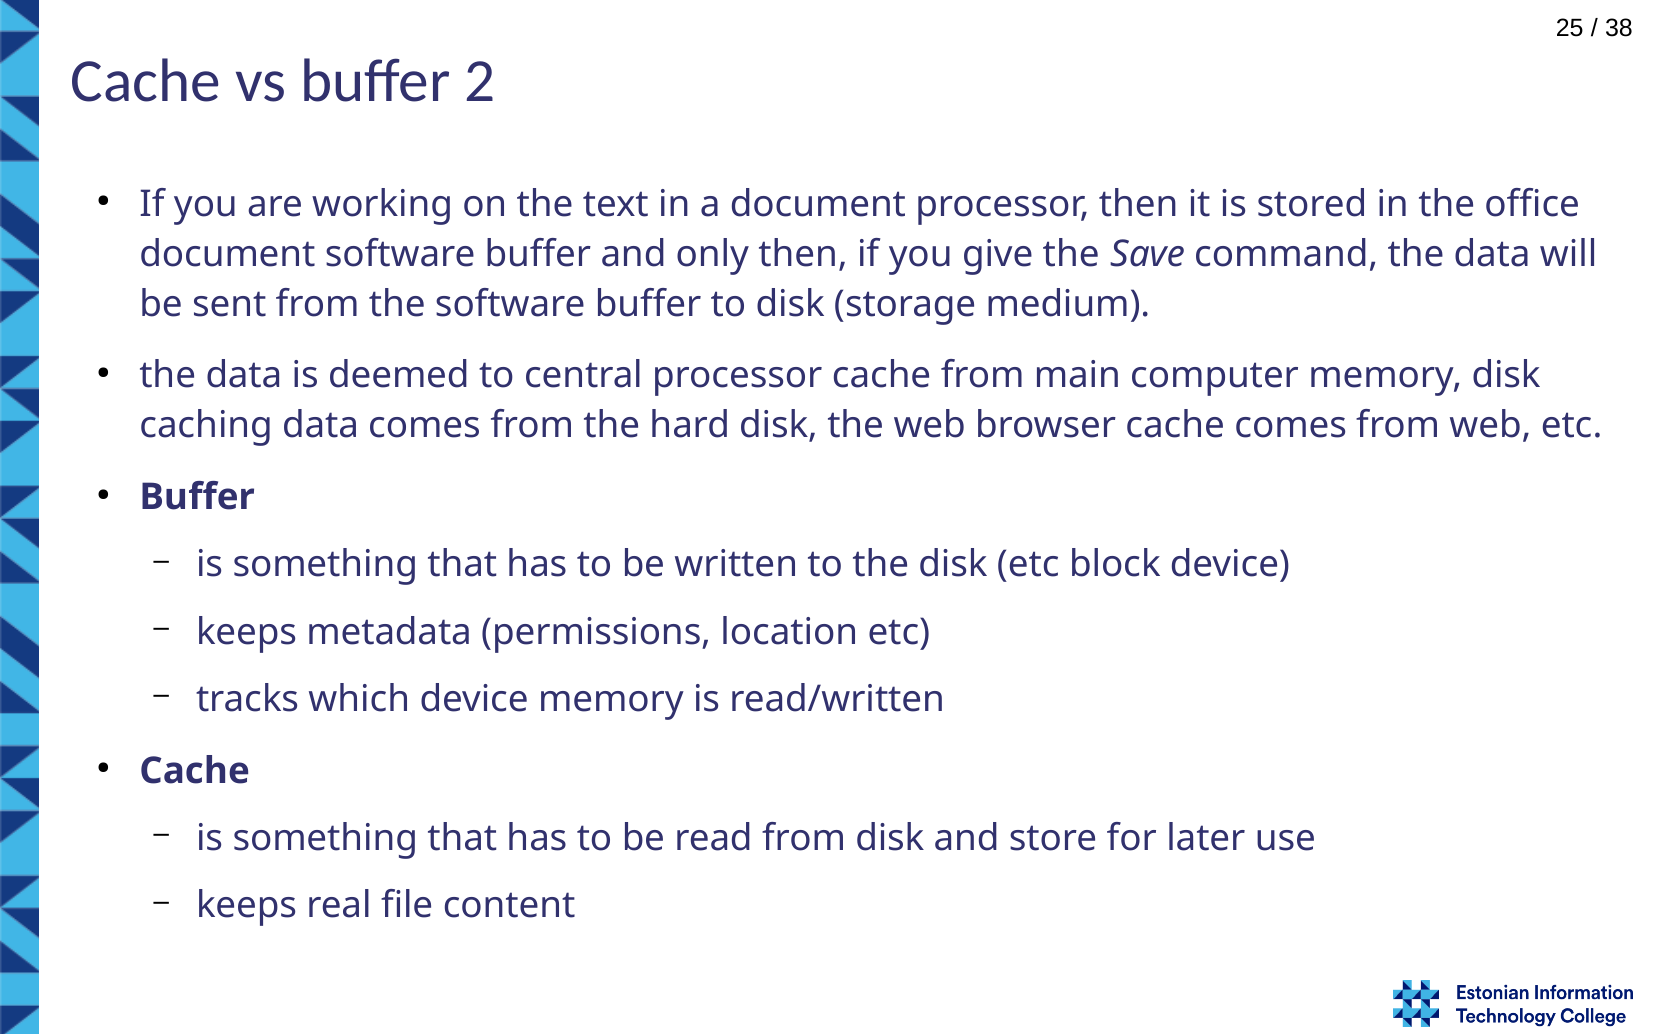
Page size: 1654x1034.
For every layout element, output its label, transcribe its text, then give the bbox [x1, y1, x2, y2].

list If you are working on the text in a document processor, then it is stored in the office document software buffer and only then, if you give the Save command, the data will be sent from the software buffer to disk (storage medium). the data is deemed to central processor cache from main computer memory, disk caching data comes from the hard disk, the web browser cache comes from web, etc. Buffer is something that has to be written to the disk (etc block device) keeps metadata (permissions, location etc) tracks which device memory is read/written Cache is something that has to be read from disk and store for later use keeps real file content [82, 176, 1633, 969]
title Cache vs buffer 2 [70, 41, 1630, 130]
picture [1393, 980, 1633, 1027]
